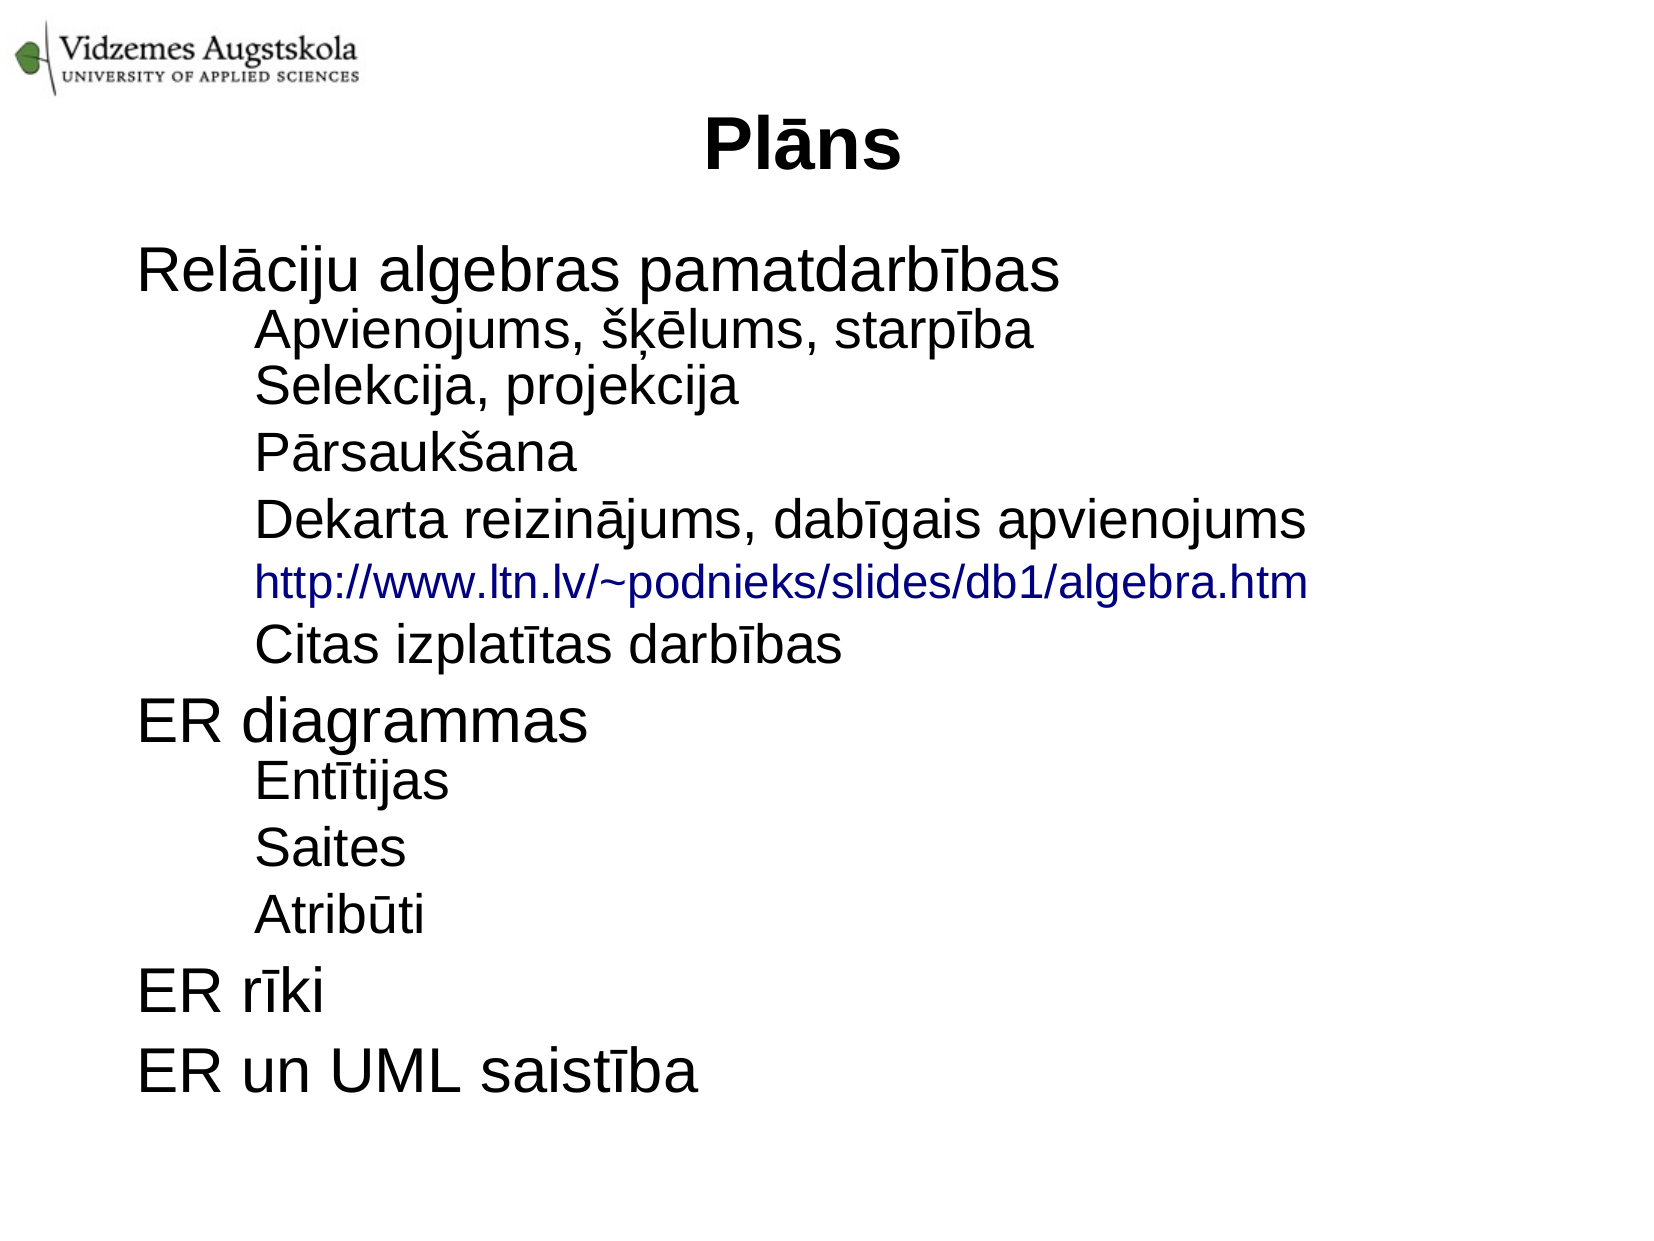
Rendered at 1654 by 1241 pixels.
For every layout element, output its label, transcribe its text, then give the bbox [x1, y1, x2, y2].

title Plāns [94, 96, 1512, 195]
list Relāciju algebras pamatdarbības Apvienojums, šķēlums, starpība Selekcija, projekcija Pārsaukšana Dekarta reizinājums, dabīgais apvienojums http://www.ltn.lv/~podnieks/slides/db1/algebra.htm Citas izplatītas darbības ER diagrammas Entītijas Saites Atribūti ER rīki ER un UML saistība [82, 236, 1569, 1107]
picture [5, 2, 368, 113]
